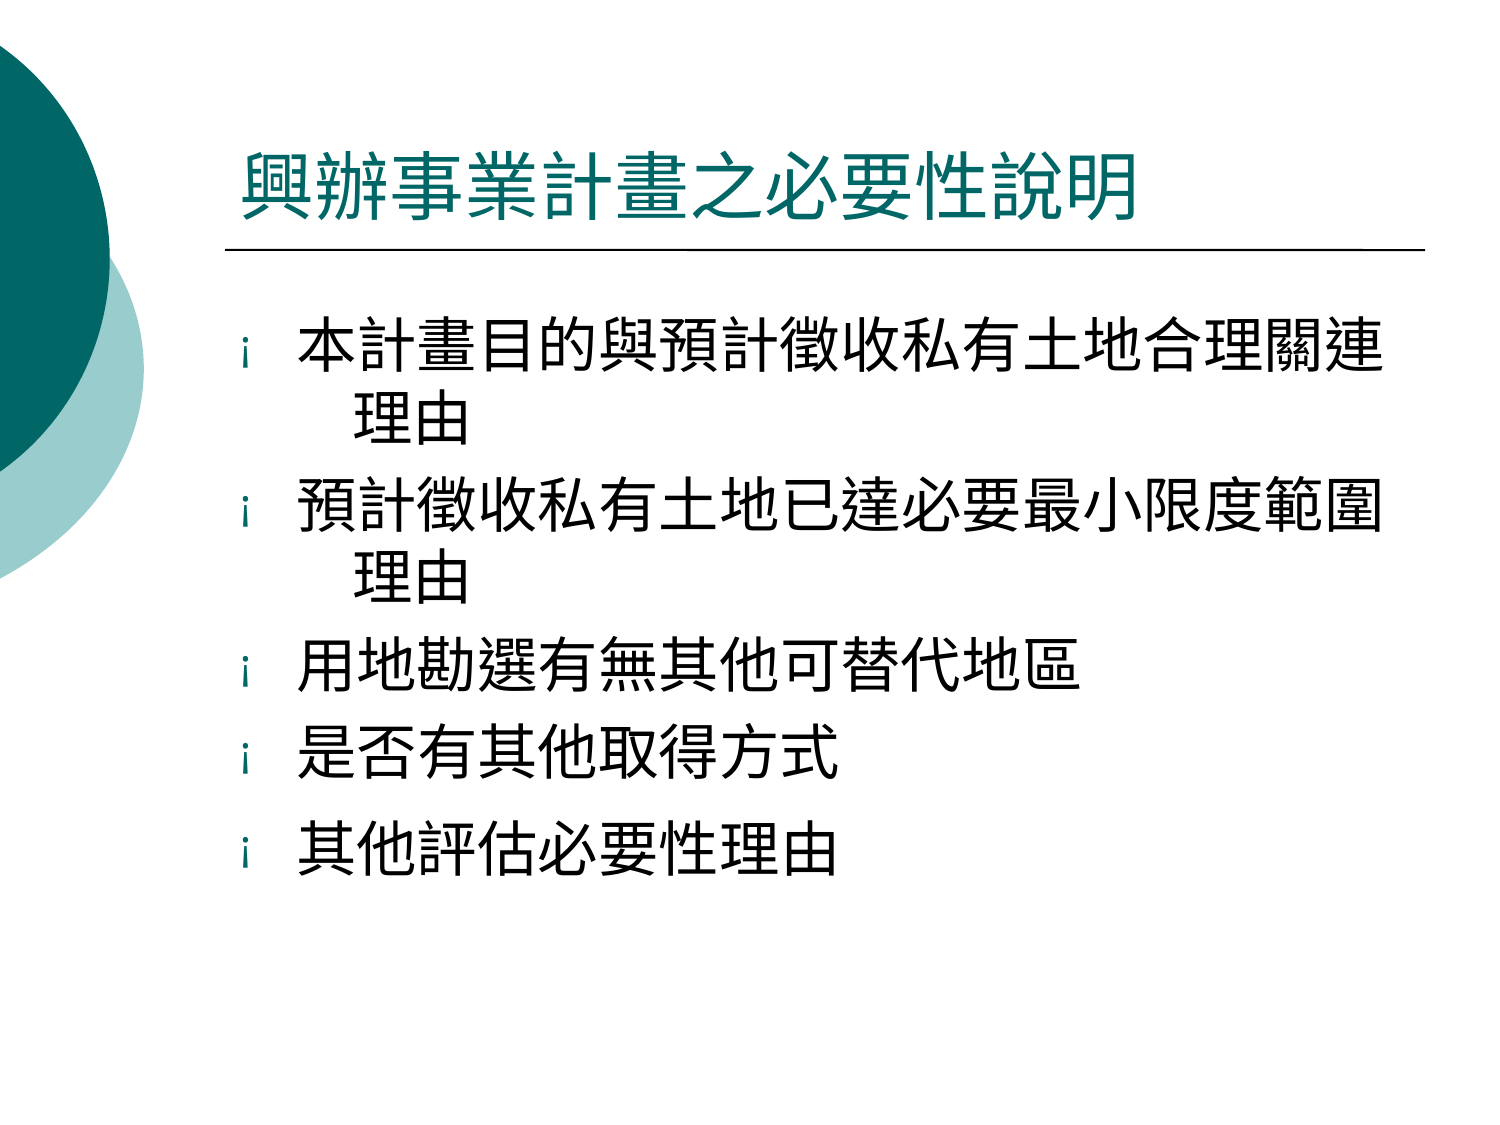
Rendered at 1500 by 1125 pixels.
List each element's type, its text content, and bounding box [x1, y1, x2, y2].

title 興辦事業計畫之必要性說明 [224, 49, 1425, 237]
list 本計畫目的與預計徵收私有土地合理關連理由 預計徵收私有土地已達必要最小限度範圍理由 用地勘選有無其他可替代地區 是否有其他取得方式 其他評估必要性理由 [224, 299, 1425, 975]
